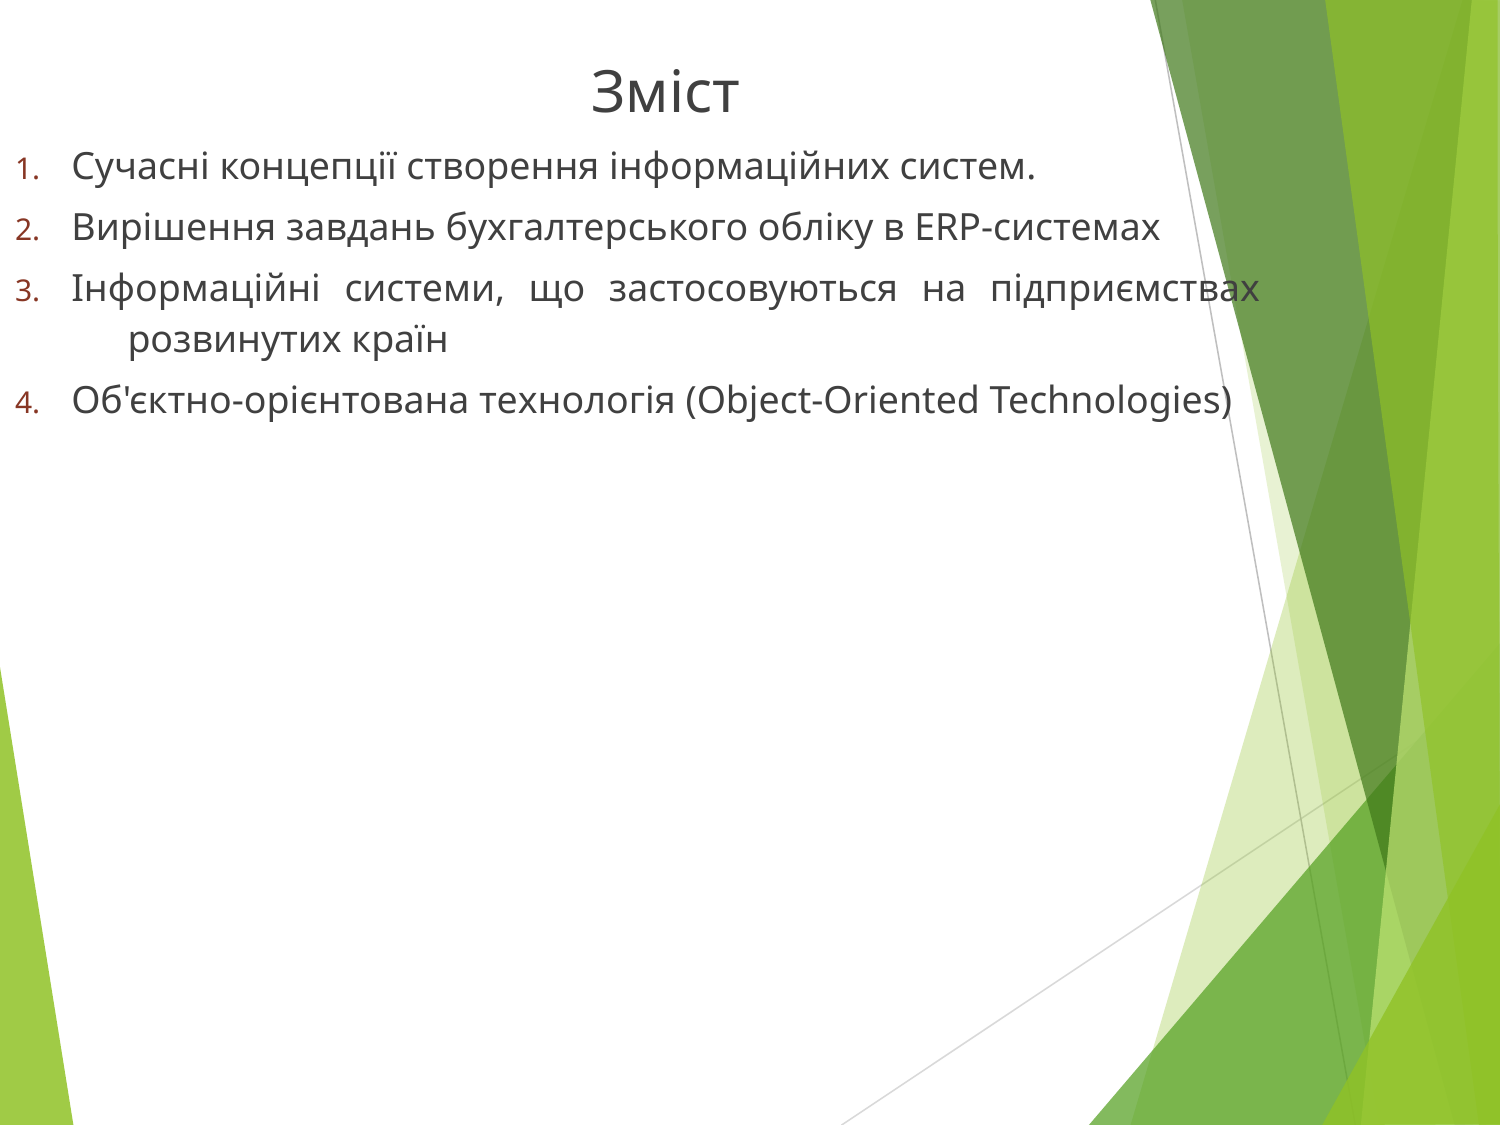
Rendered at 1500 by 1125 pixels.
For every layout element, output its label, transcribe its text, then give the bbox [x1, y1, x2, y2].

list Зміст Сучасні концепції створення інформаційних систем. Вирішення завдань бухгалтерського обліку в ERP-системах Інформаційні системи, що застосовуються на підприємствах розвинутих країн Об'єктно-орієнтована технологія (Object-Oriented Technologies) [0, 42, 1276, 929]
